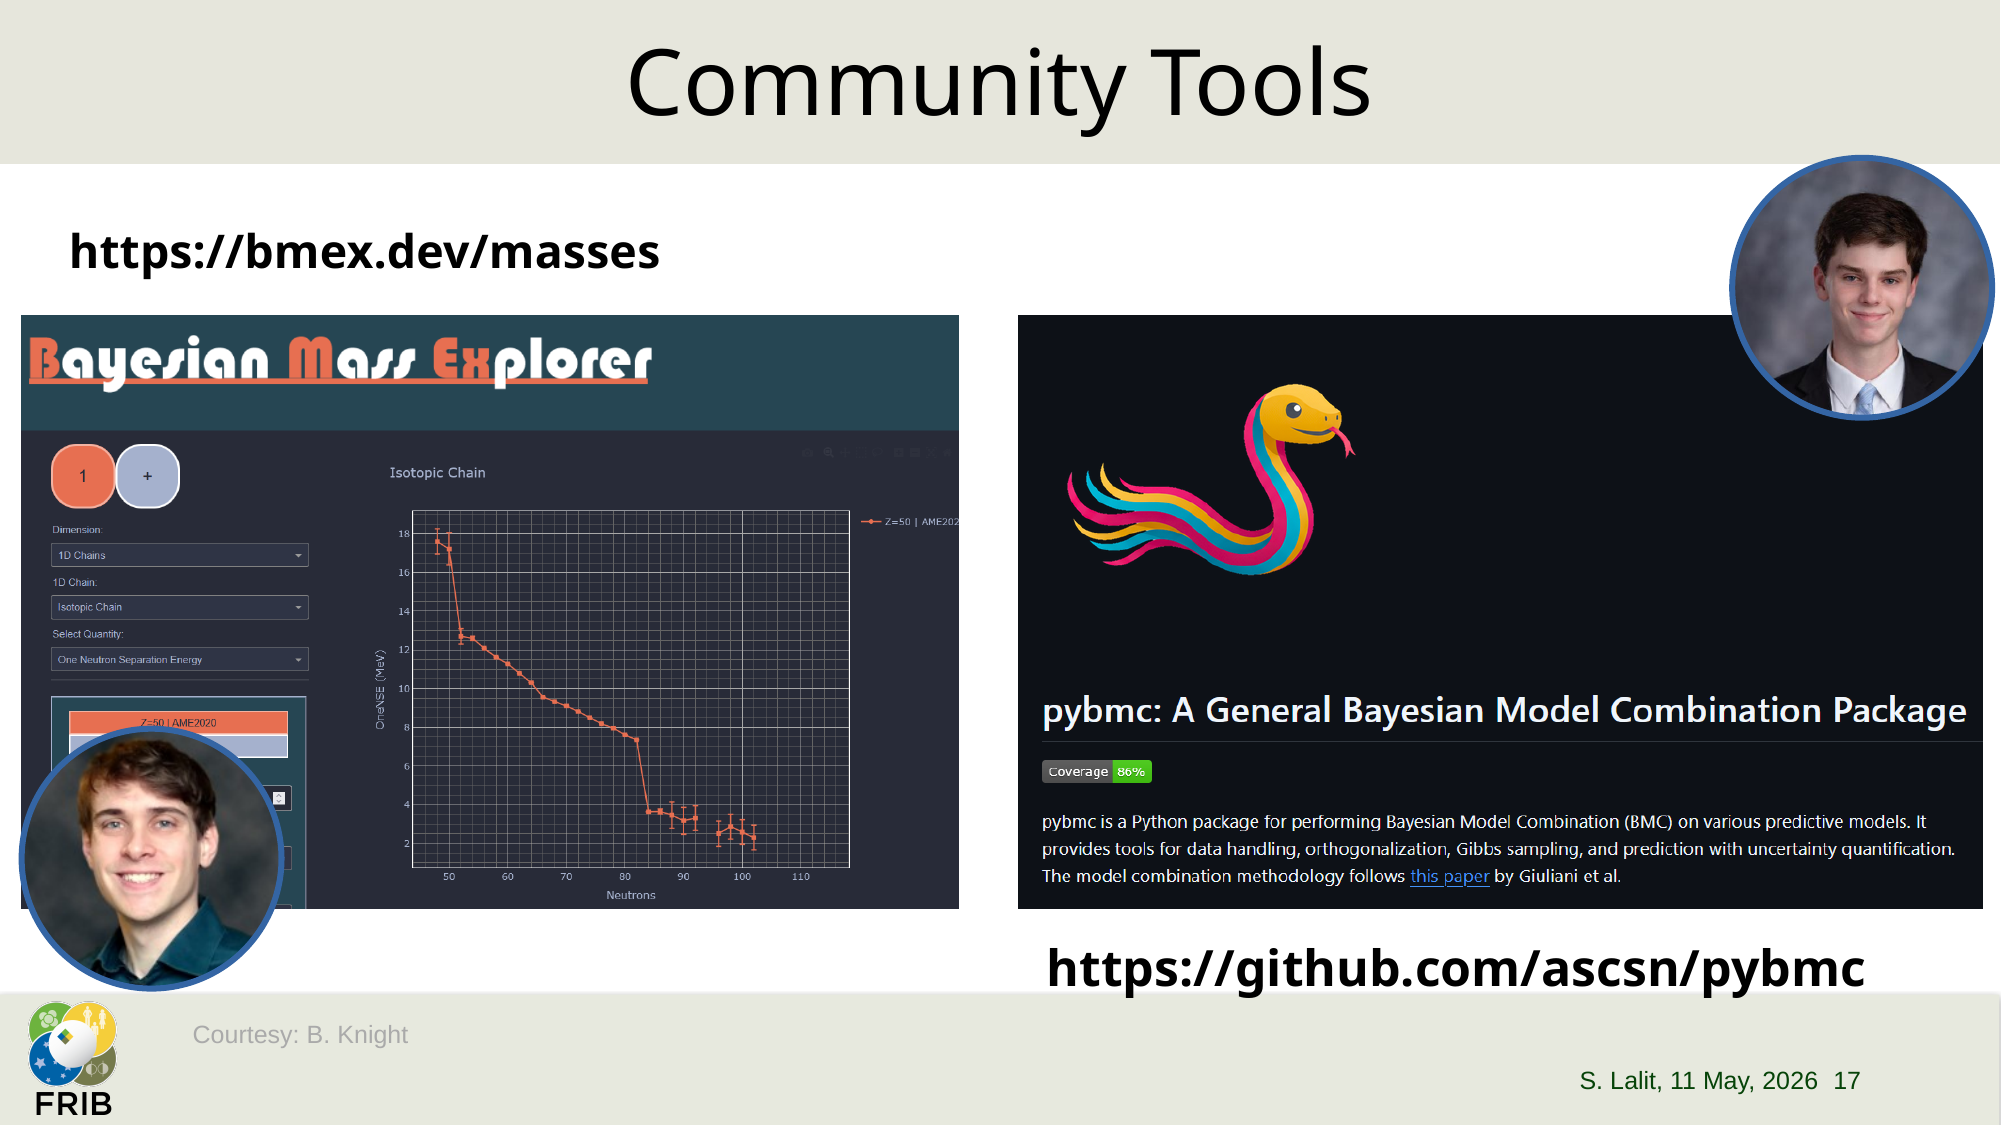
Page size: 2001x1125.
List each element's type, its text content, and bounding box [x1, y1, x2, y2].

picture [21, 315, 959, 909]
text_box https://github.com/ascsn/pybmc [1031, 925, 1966, 1022]
picture [21, 869, 31, 909]
text_box [1732, 157, 1993, 418]
picture [21, 994, 124, 1115]
text_box [21, 728, 282, 989]
text_box Community Tools [16, 32, 1983, 140]
picture [0, 0, 2000, 164]
picture [1018, 315, 1983, 909]
text_box https://bmex.dev/masses [53, 193, 931, 298]
text_box Courtesy: B. Knight [177, 1011, 583, 1057]
